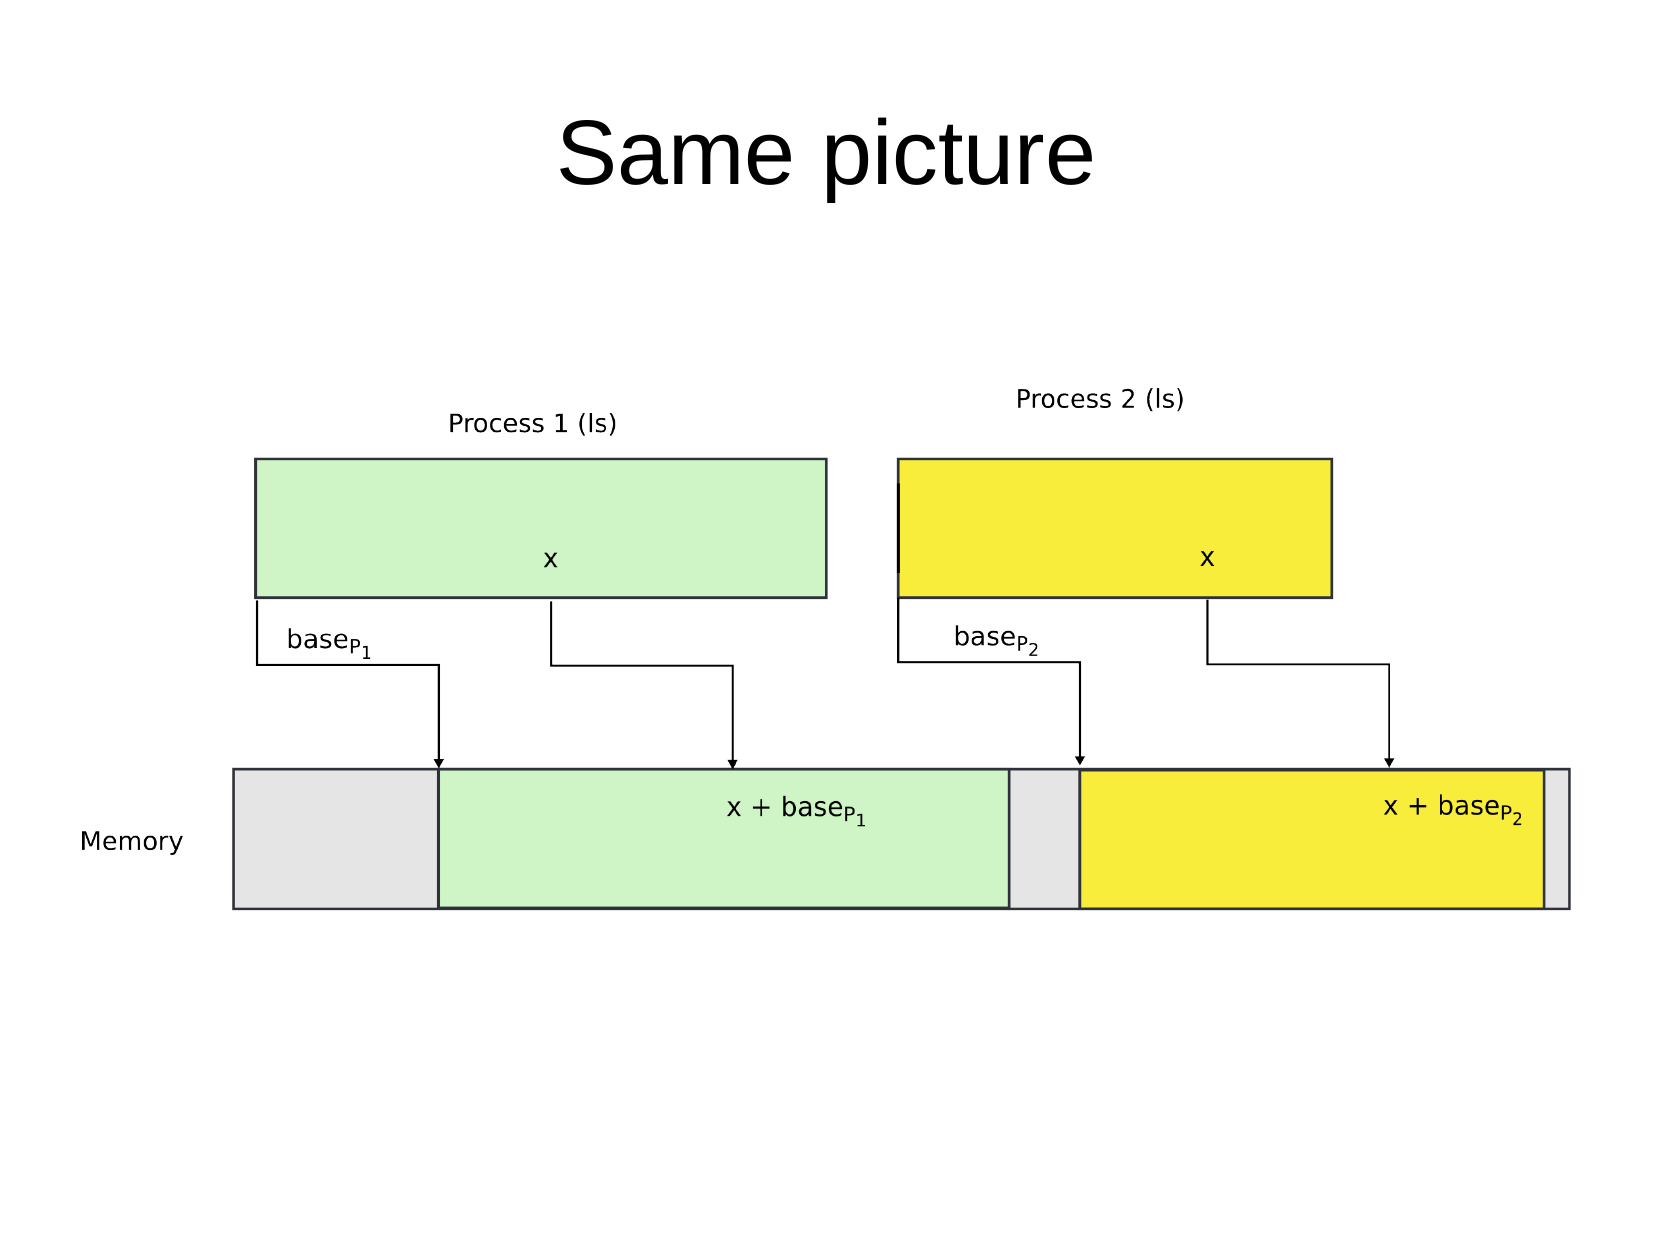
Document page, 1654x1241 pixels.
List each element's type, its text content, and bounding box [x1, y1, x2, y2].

picture [82, 388, 1571, 911]
title Same picture [82, 49, 1571, 257]
